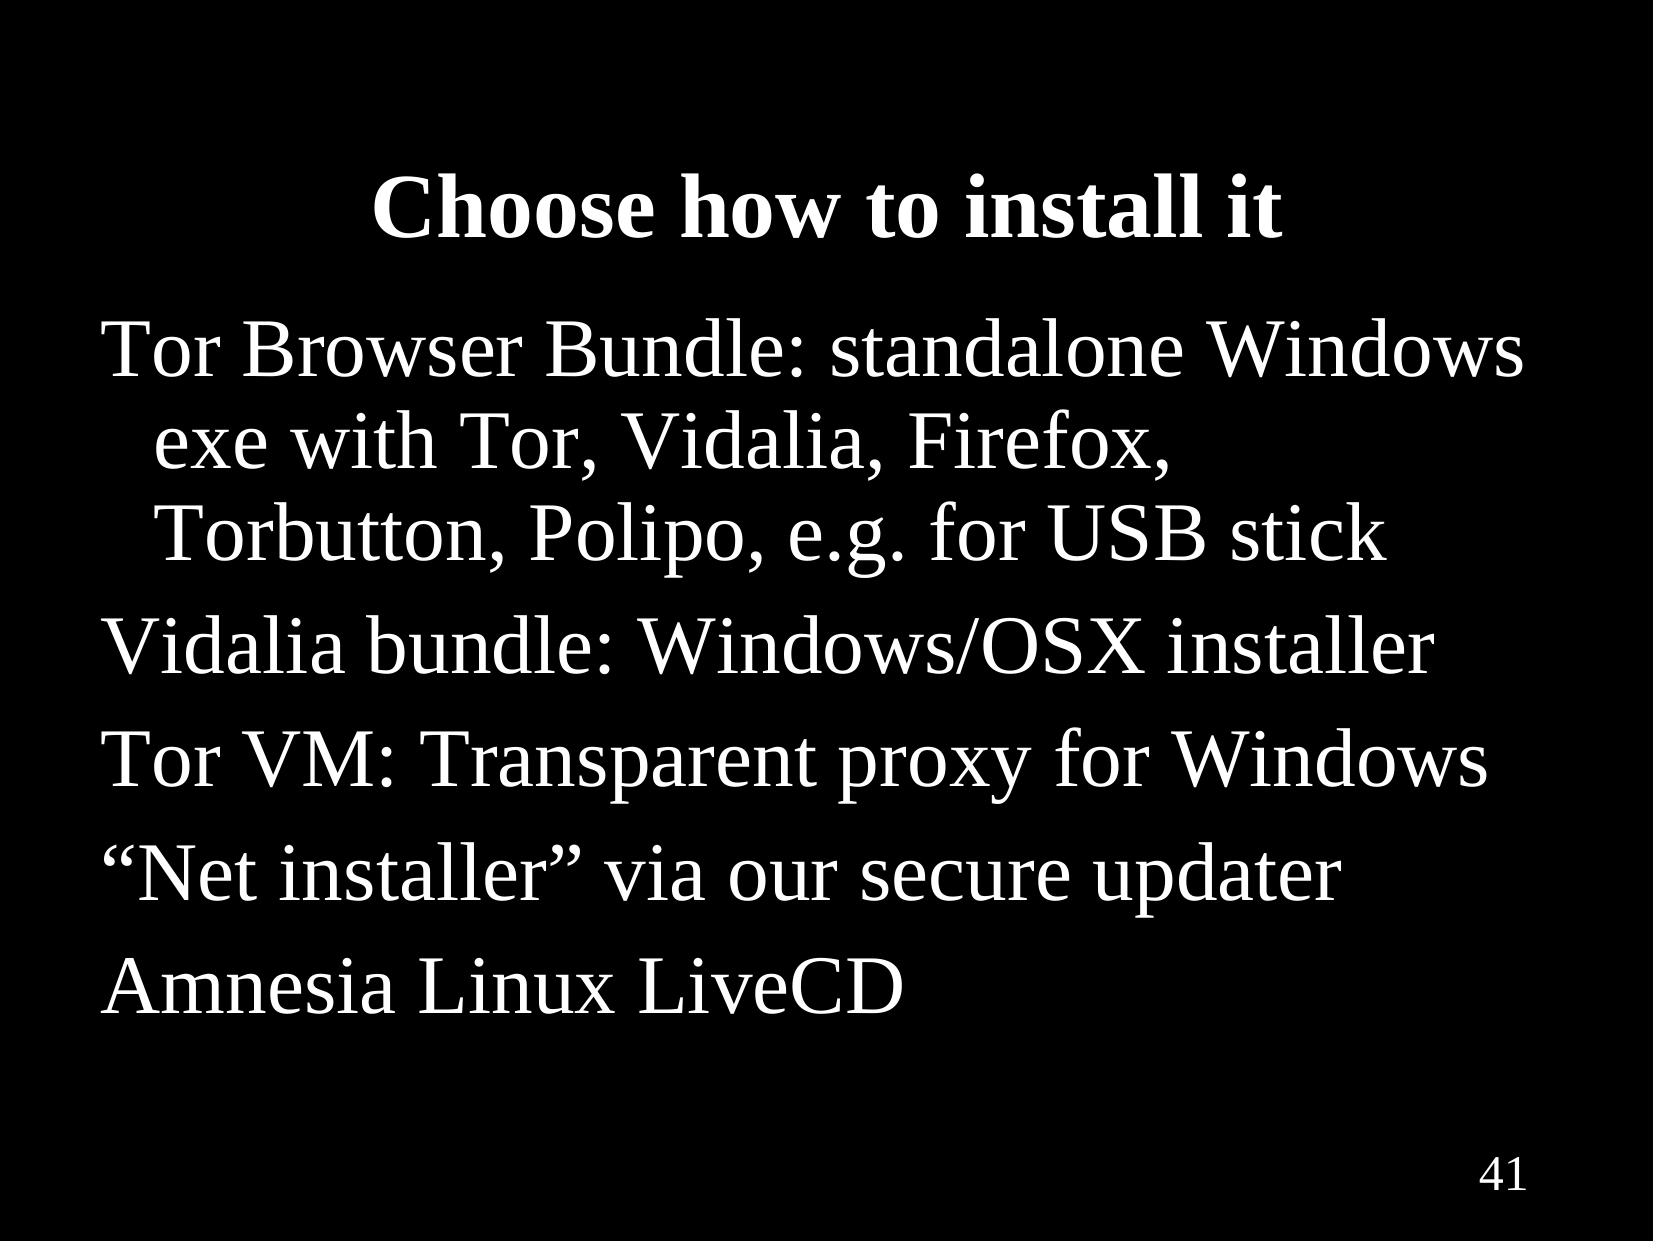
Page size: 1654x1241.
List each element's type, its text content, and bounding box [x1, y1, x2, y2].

title Choose how to install it [121, 103, 1534, 301]
list Tor Browser Bundle: standalone Windows exe with Tor, Vidalia, Firefox, Torbutton, Polipo, e.g. for USB stick Vidalia bundle: Windows/OSX installer Tor VM: Transparent proxy for Windows “Net installer” via our secure updater Amnesia Linux LiveCD [83, 301, 1534, 1124]
